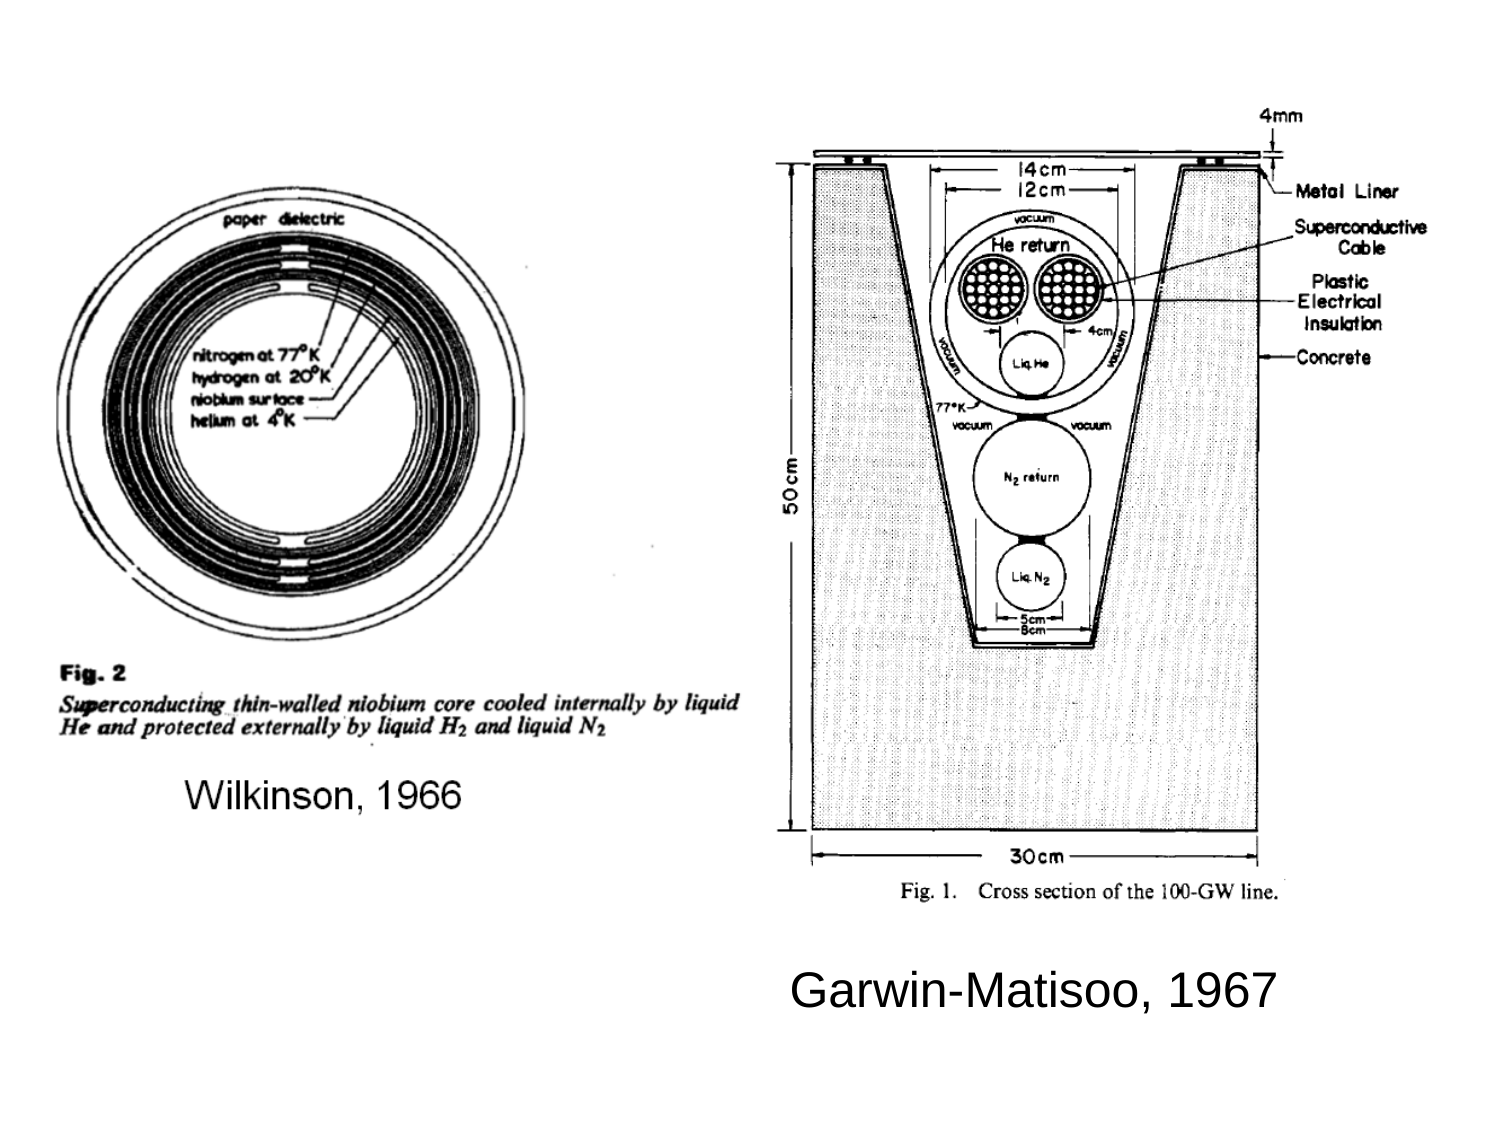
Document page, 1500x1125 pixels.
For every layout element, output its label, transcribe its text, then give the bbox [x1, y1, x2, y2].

text_box Garwin-Matisoo, 1967 [774, 949, 1351, 1026]
picture [25, 99, 1450, 905]
